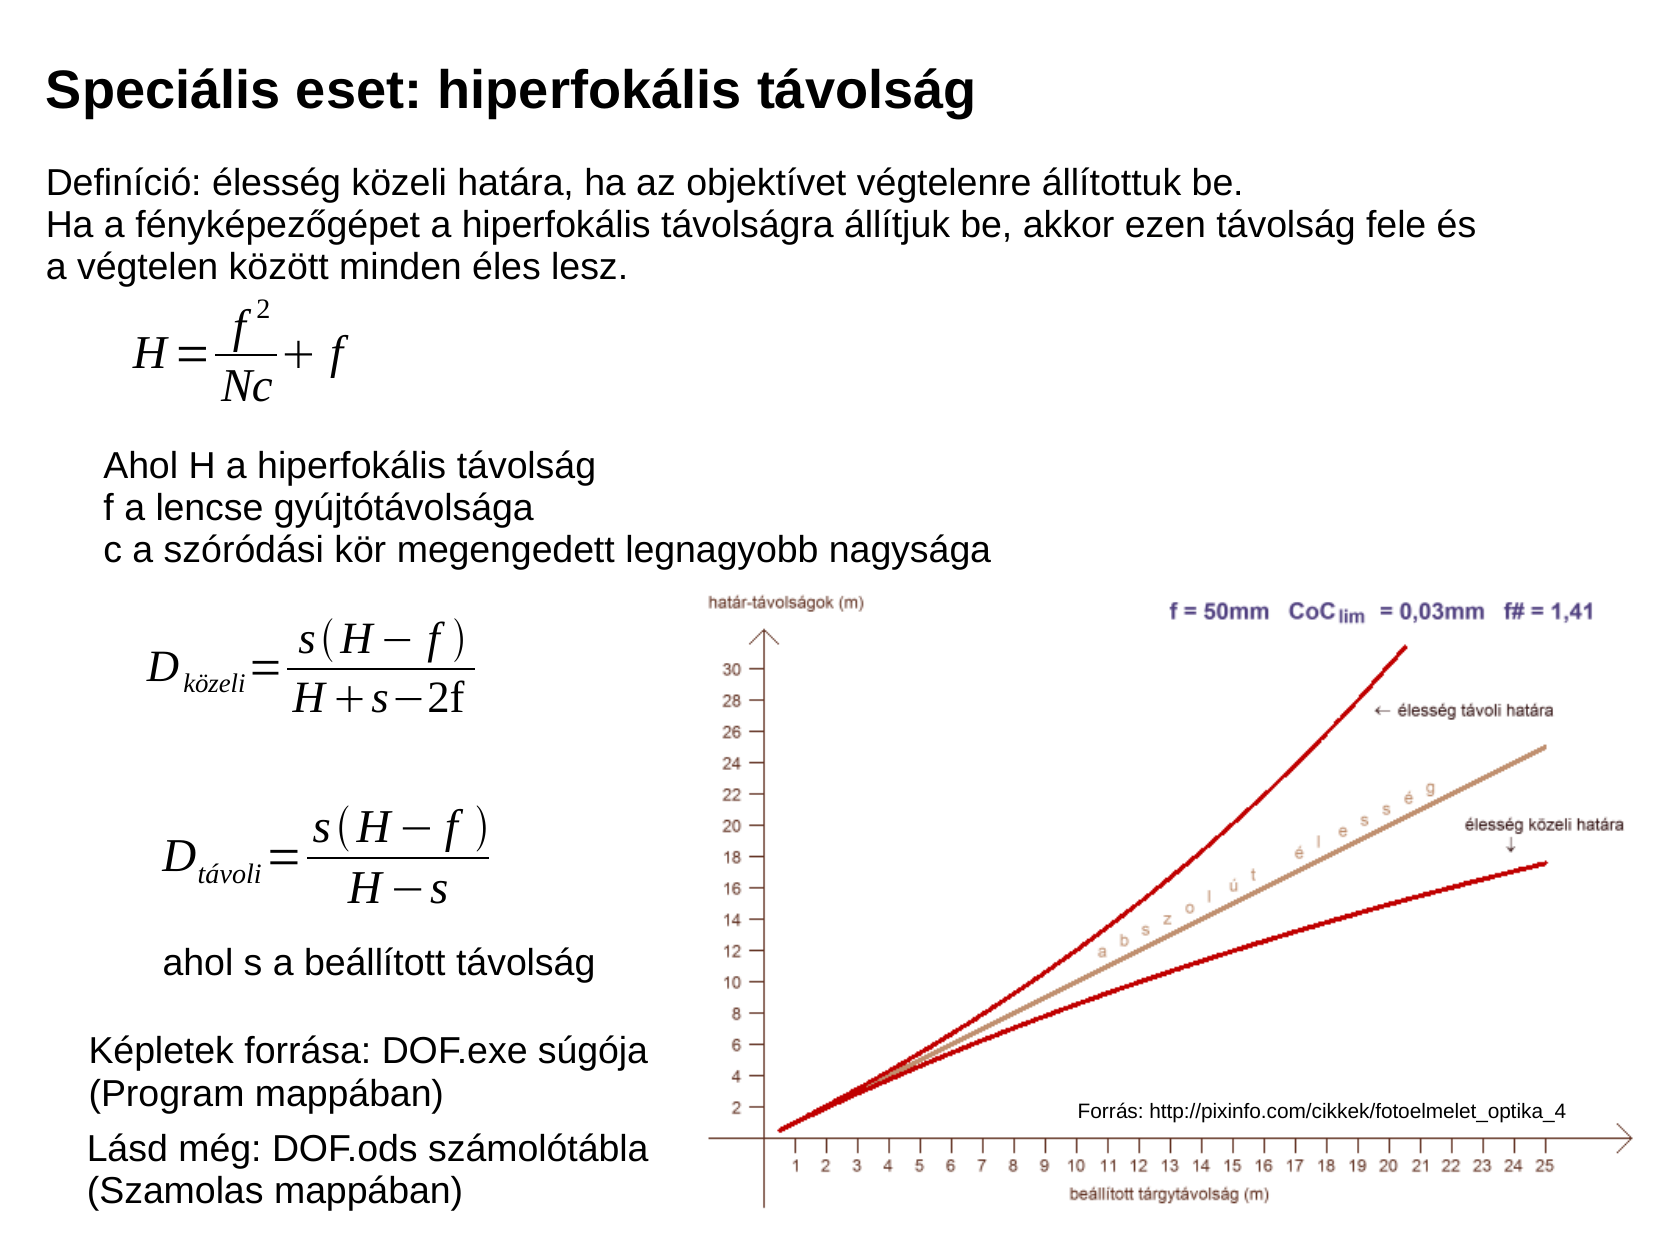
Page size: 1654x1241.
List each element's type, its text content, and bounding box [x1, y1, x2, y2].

chart [118, 292, 355, 414]
picture [701, 590, 1639, 1216]
chart [147, 800, 502, 916]
text_box Speciális eset: hiperfokális távolság Definíció: élesség közeli határa, ha az objektívet végtelenre állítottuk be. Ha a fényképezőgépet a hiperfokális távolságra állítjuk be, akkor ezen távolság fele és a végtelen között minden éles lesz. [31, 51, 1492, 297]
text_box ahol s a beállított távolság [147, 933, 611, 991]
text_box Ahol H a hiperfokális távolság f a lencse gyújtótávolsága c a szóródási kör megengedett legnagyobb nagysága [88, 437, 1006, 621]
text_box Képletek forrása: DOF.exe súgója (Program mappában) [73, 1022, 663, 1120]
text_box Lásd még: DOF.ods számolótábla (Szamolas mappában) [72, 1120, 664, 1220]
text_box Forrás: http://pixinfo.com/cikkek/fotoelmelet_optika_4 [1062, 1092, 1584, 1131]
chart [132, 614, 488, 724]
